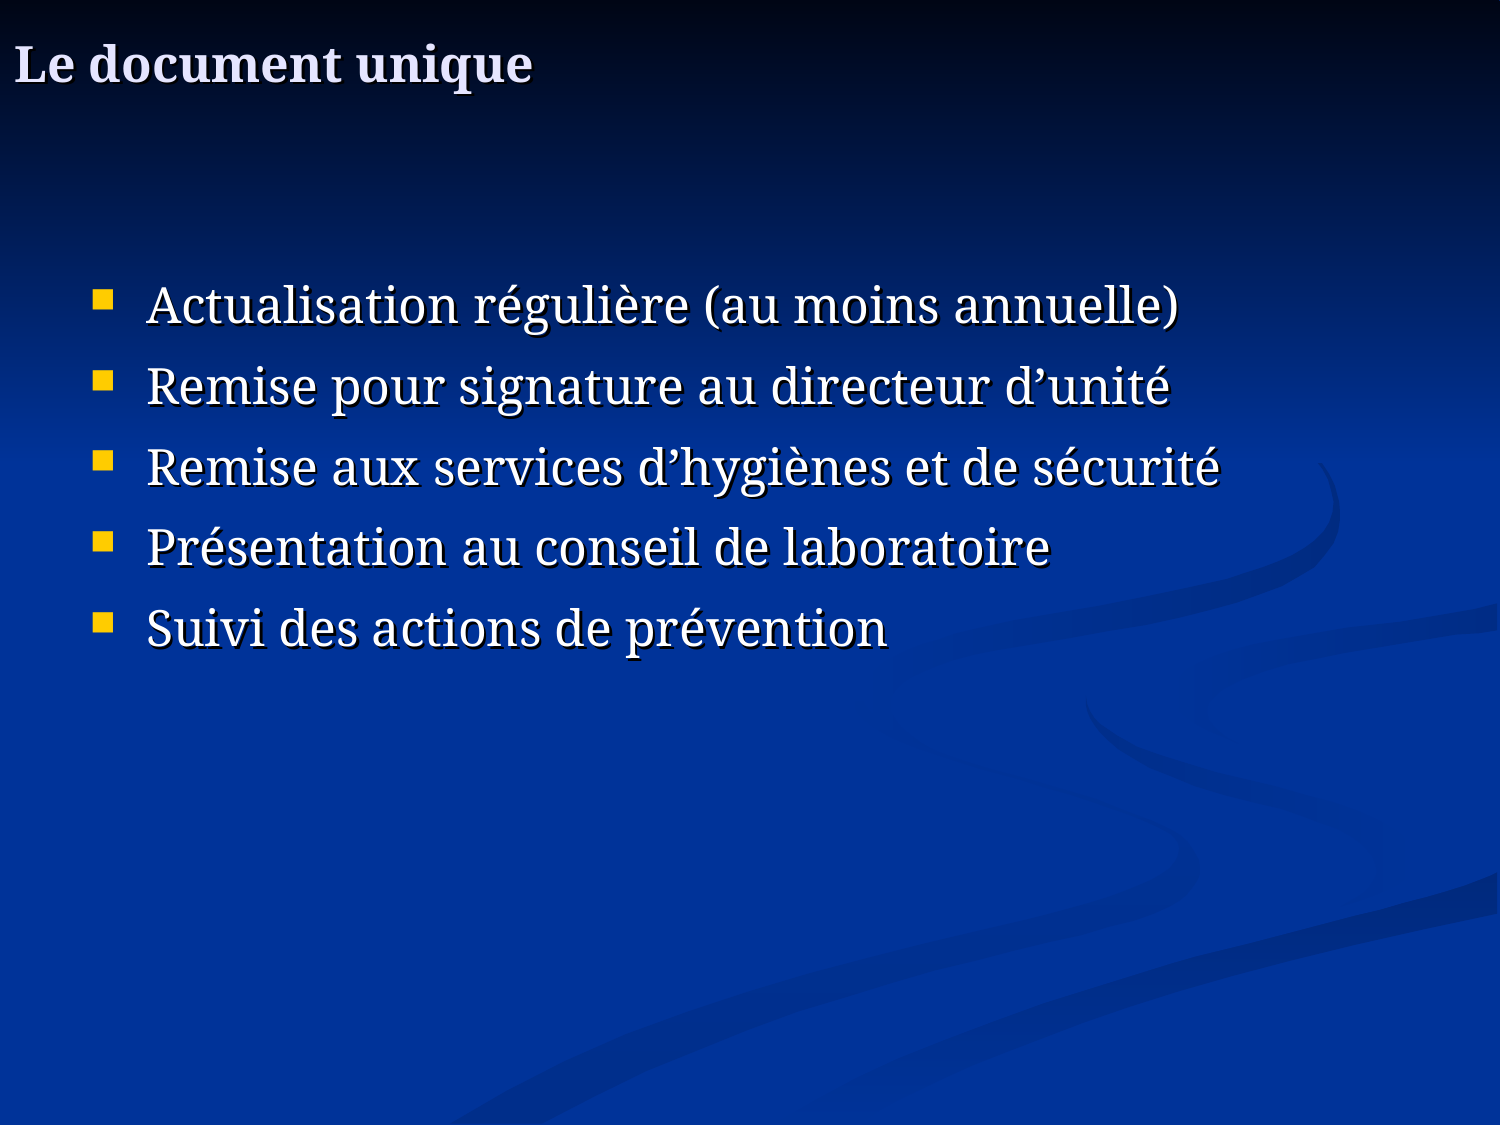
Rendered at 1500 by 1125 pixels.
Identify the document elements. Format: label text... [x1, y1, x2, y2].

title Le document unique [0, 0, 1351, 126]
list Actualisation régulière (au moins annuelle) Remise pour signature au directeur d’unité Remise aux services d’hygiènes et de sécurité Présentation au conseil de laboratoire Suivi des actions de prévention [75, 262, 1426, 1005]
